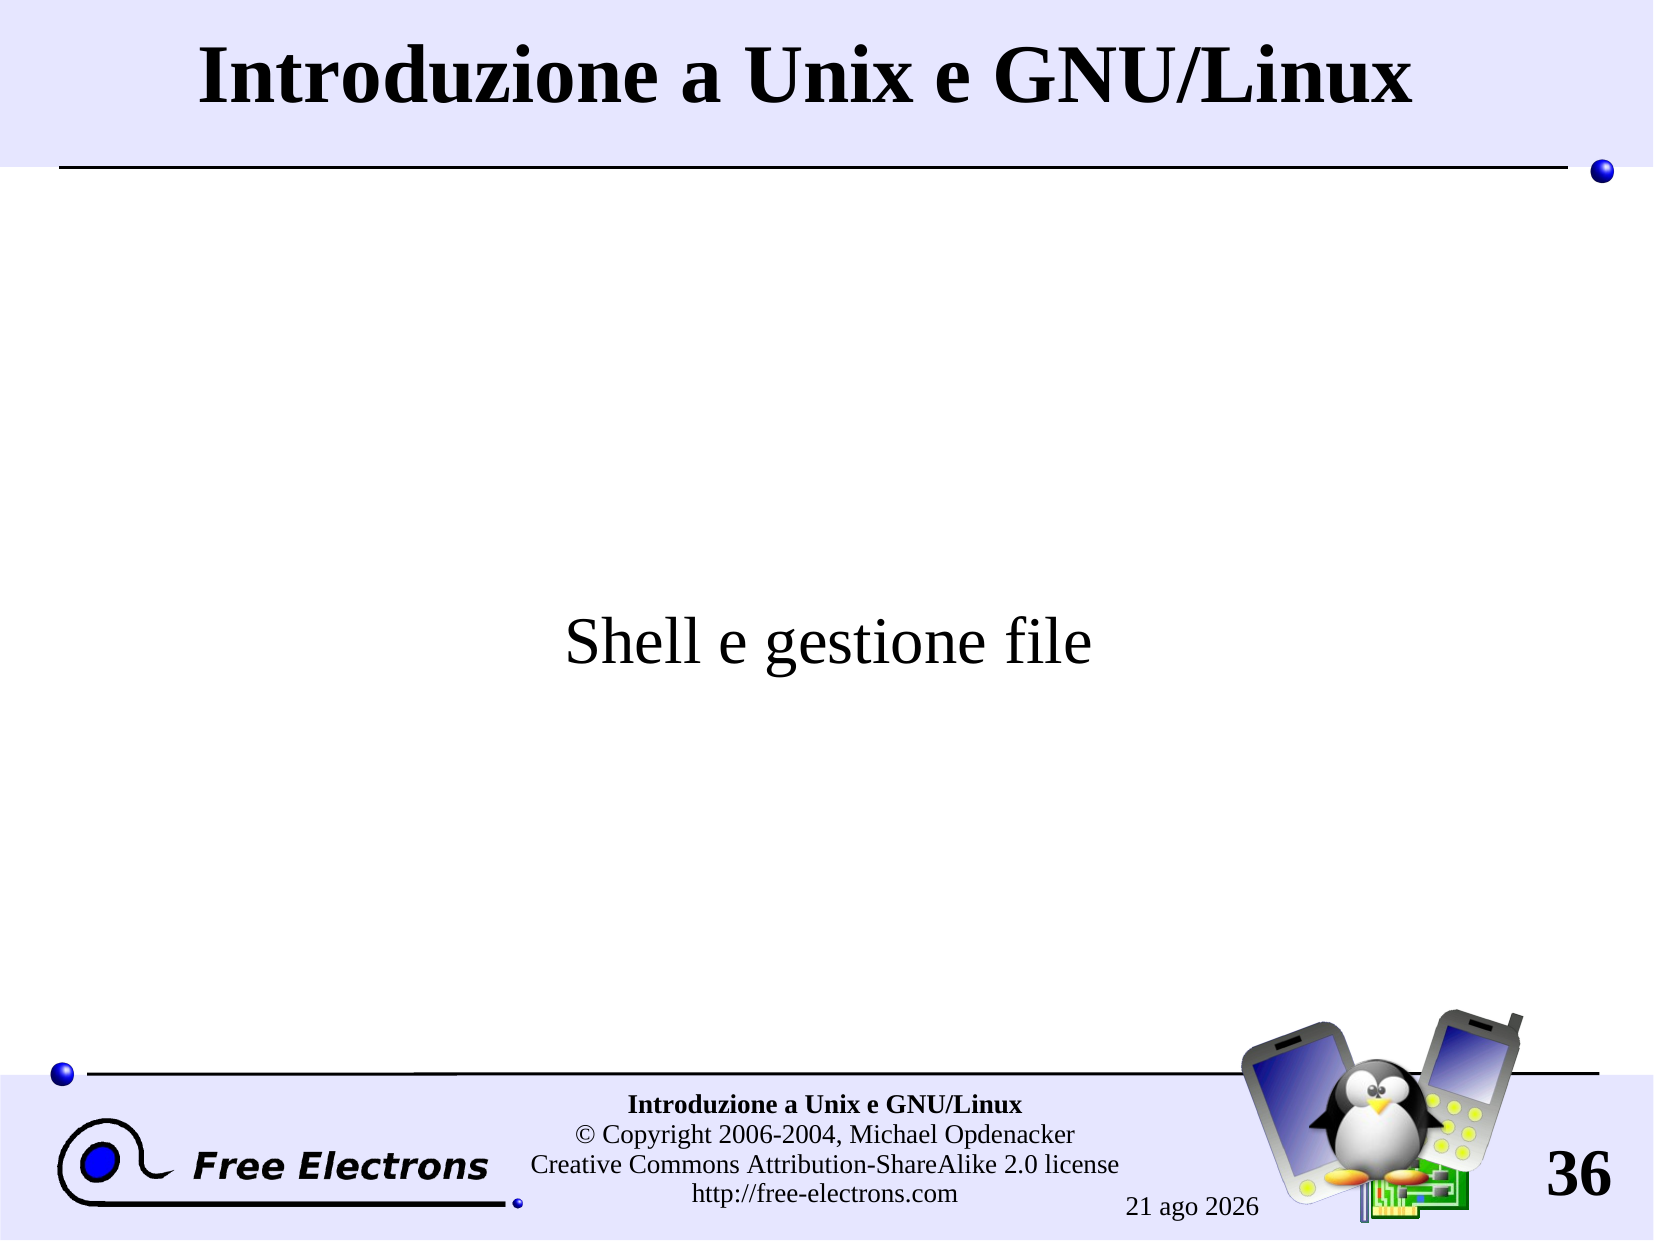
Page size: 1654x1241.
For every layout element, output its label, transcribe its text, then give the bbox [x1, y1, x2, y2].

subtitle Shell e gestione file [105, 216, 1518, 1066]
picture [50, 1107, 527, 1216]
title Introduzione a Unix e GNU/Linux [60, 12, 1551, 138]
picture [1231, 1007, 1538, 1241]
